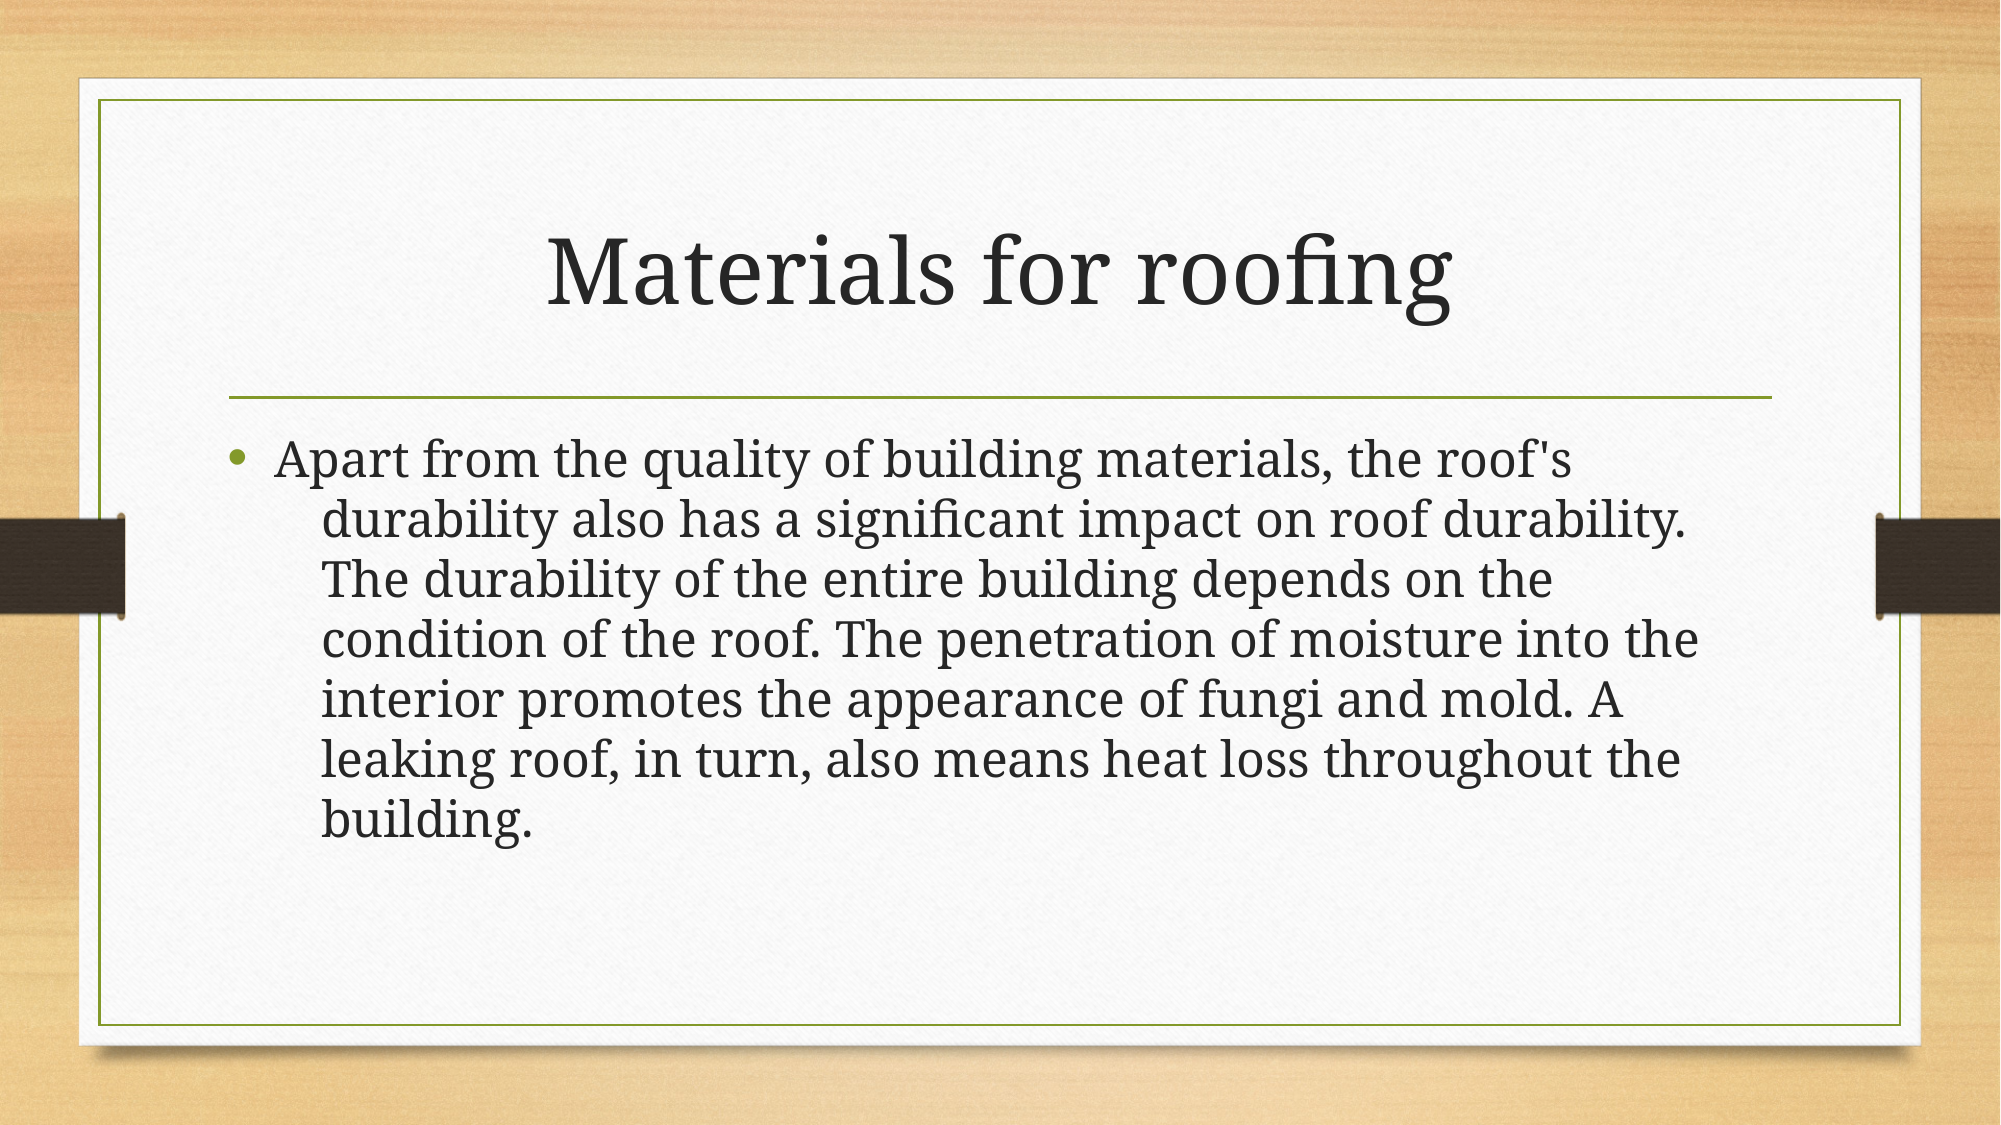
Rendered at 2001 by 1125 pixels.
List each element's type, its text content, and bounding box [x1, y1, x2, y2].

list Apart from the quality of building materials, the roof's durability also has a significant impact on roof durability. The durability of the entire building depends on the condition of the roof. The penetration of moisture into the interior promotes the appearance of fungi and mold. A leaking roof, in turn, also means heat loss throughout the building. [212, 419, 1788, 964]
title Materials for roofing [212, 161, 1788, 376]
